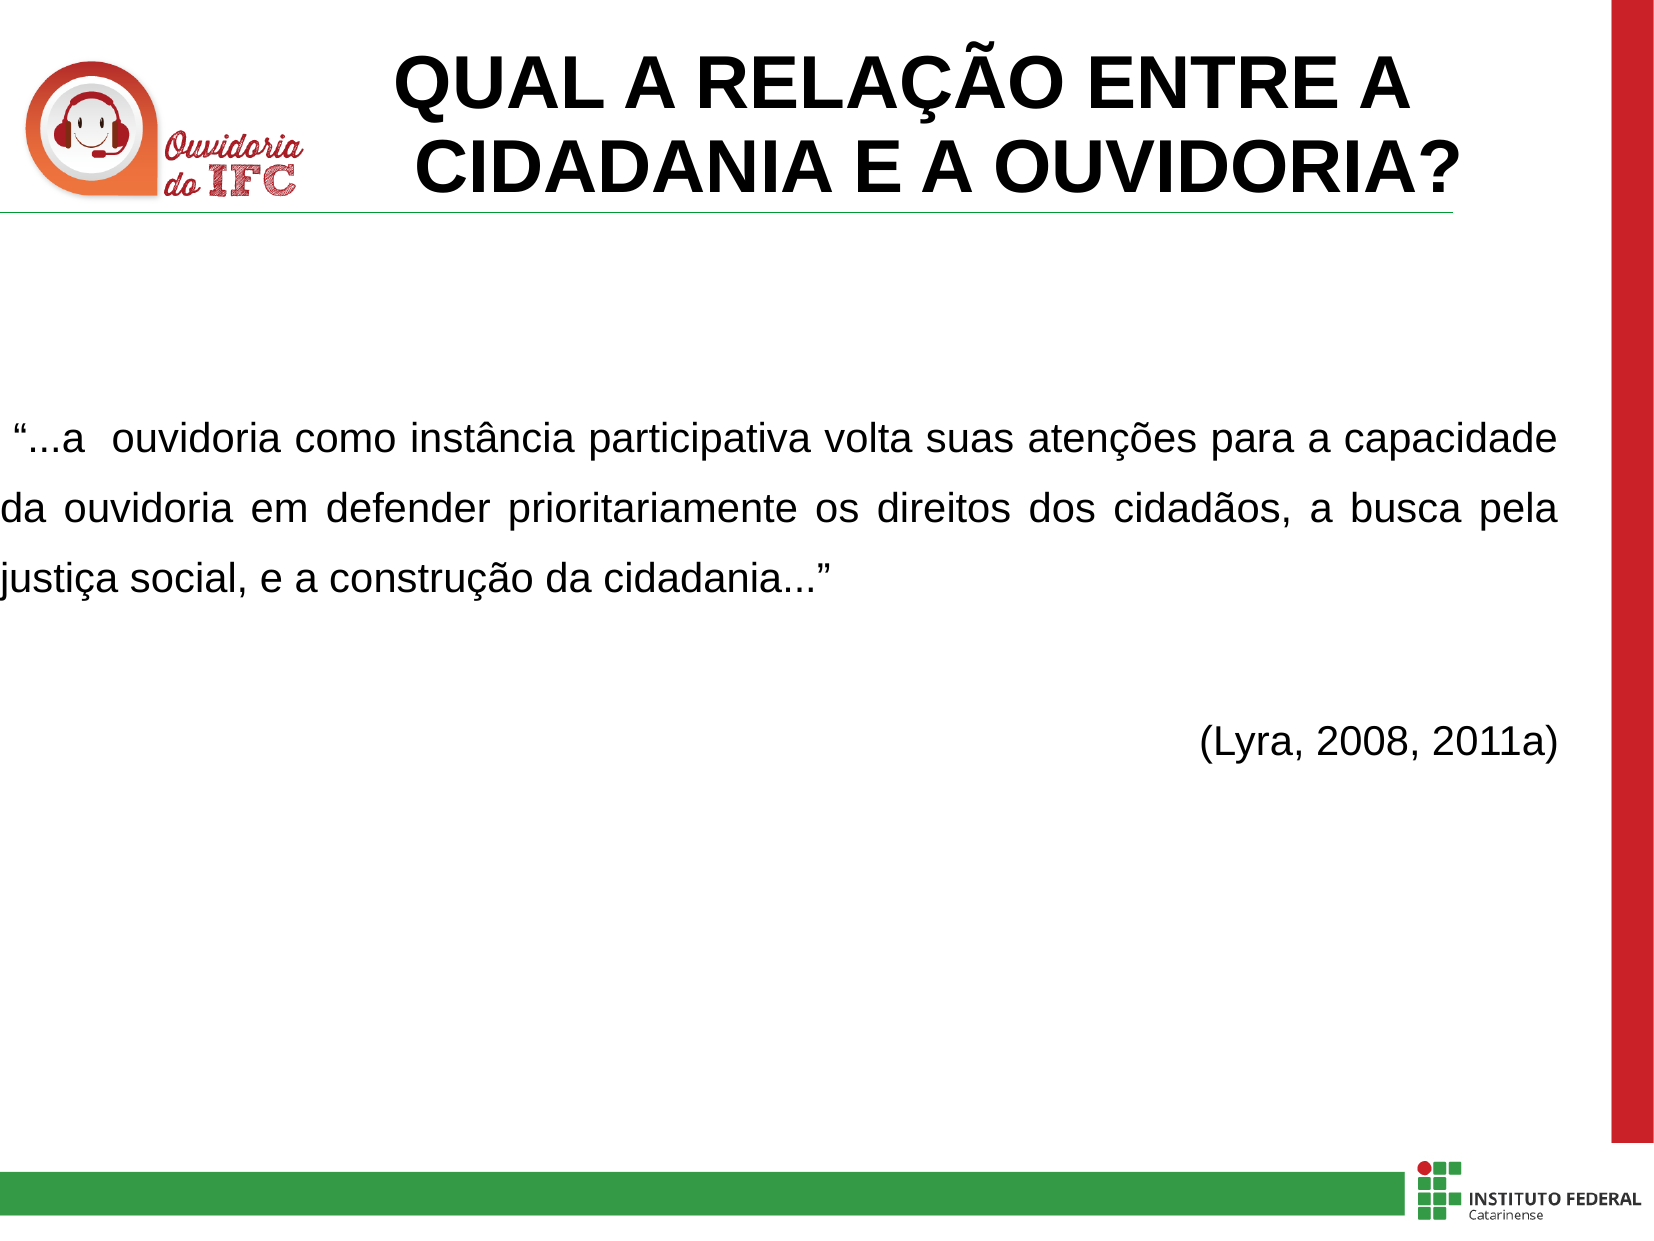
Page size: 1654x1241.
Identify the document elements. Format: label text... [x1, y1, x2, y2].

title QUAL A RELAÇÃO ENTRE A CIDADANIA E A OUVIDORIA? [82, 40, 1571, 209]
picture [0, 0, 1654, 1241]
subtitle “...a ouvidoria como instância participativa volta suas atenções para a capacidade da ouvidoria em defender prioritariamente os direitos dos cidadãos, a busca pela justiça social, e a construção da cidadania...” (Lyra, 2008, 2011a) [0, 392, 1560, 764]
